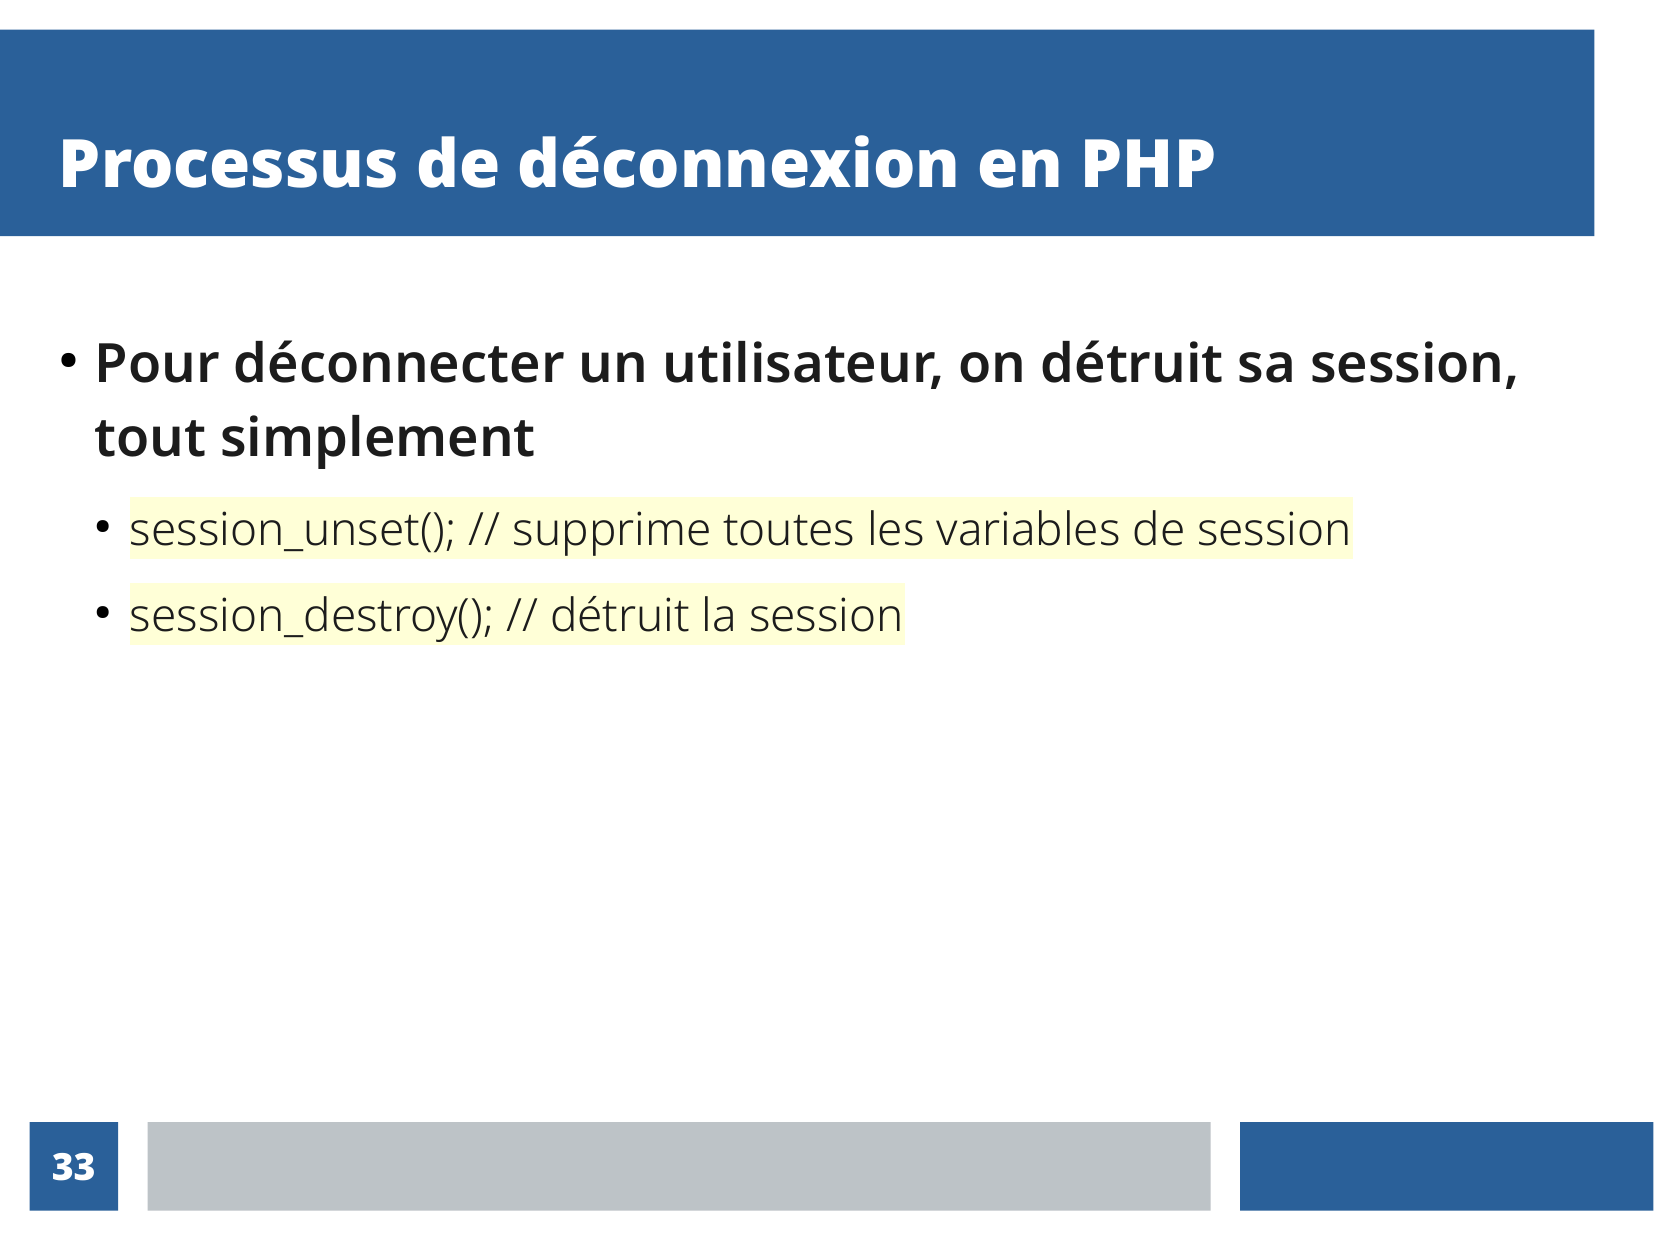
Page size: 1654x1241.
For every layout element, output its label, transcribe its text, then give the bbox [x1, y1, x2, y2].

list Pour déconnecter un utilisateur, on détruit sa session, tout simplement session_unset(); // supprime toutes les variables de session session_destroy(); // détruit la session [59, 324, 1565, 1093]
title Processus de déconnexion en PHP [59, 59, 1595, 207]
